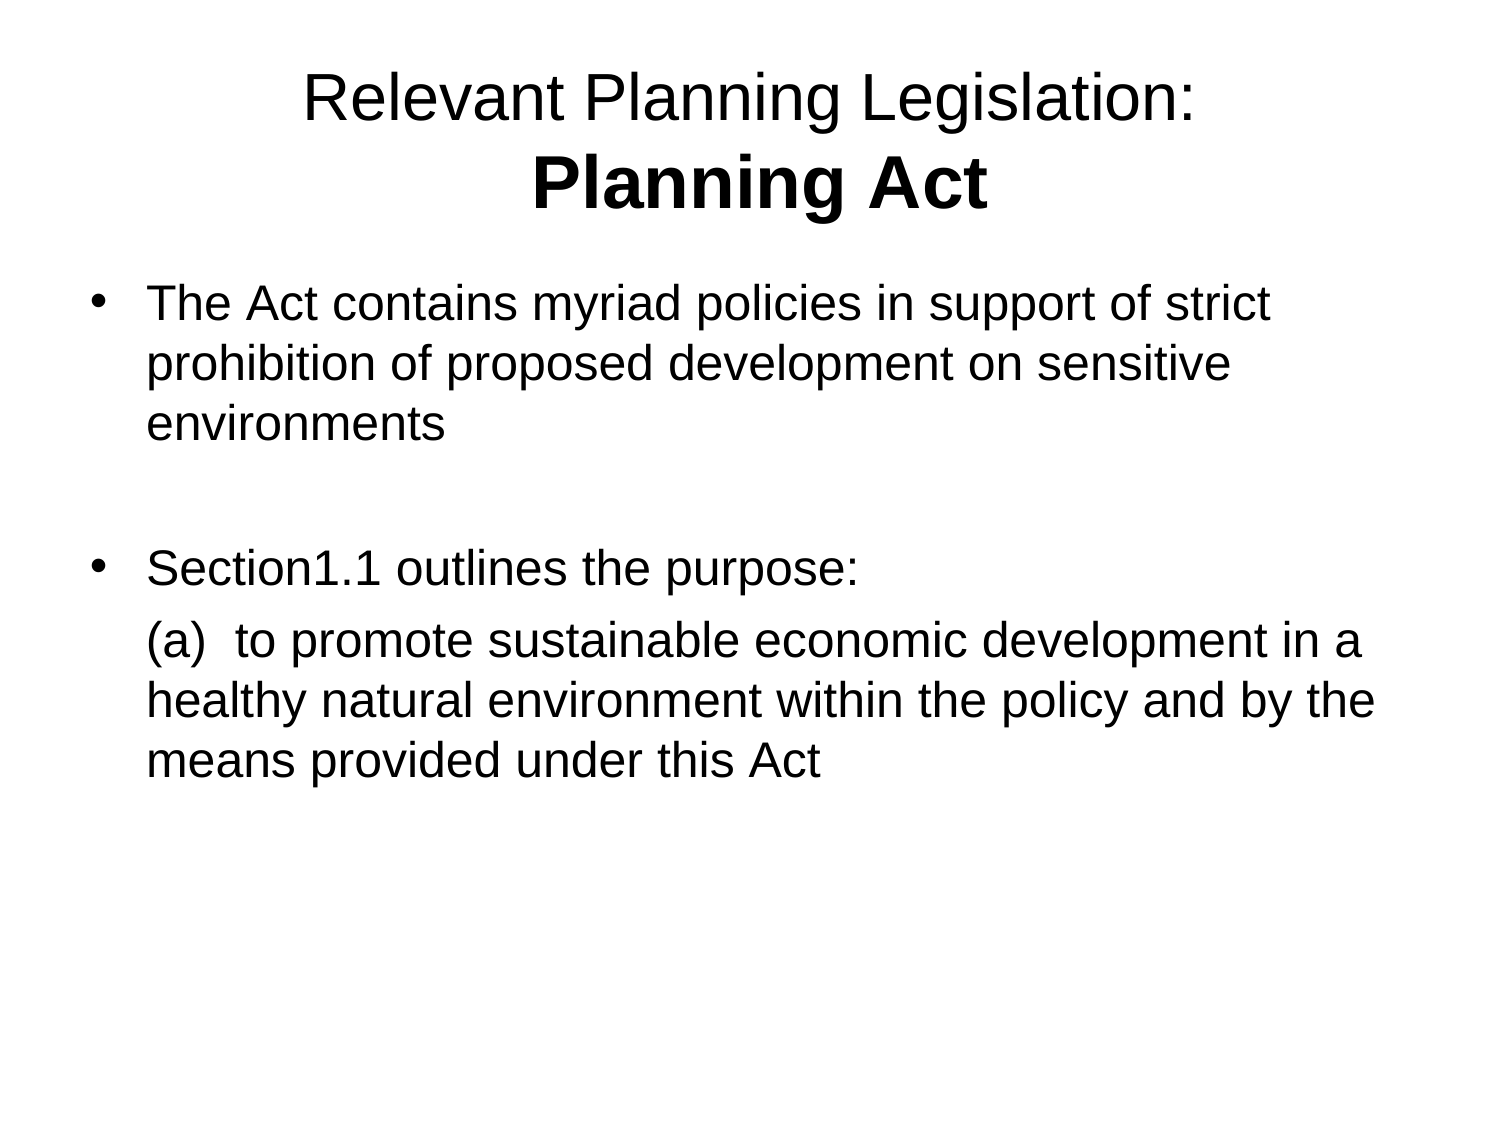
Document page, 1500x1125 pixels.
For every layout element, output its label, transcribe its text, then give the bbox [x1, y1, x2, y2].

list The Act contains myriad policies in support of strict prohibition of proposed development on sensitive environments Section1.1 outlines the purpose: (a) to promote sustainable economic development in a healthy natural environment within the policy and by the means provided under this Act [75, 262, 1426, 1005]
title Relevant Planning Legislation: Planning Act [75, 45, 1426, 233]
